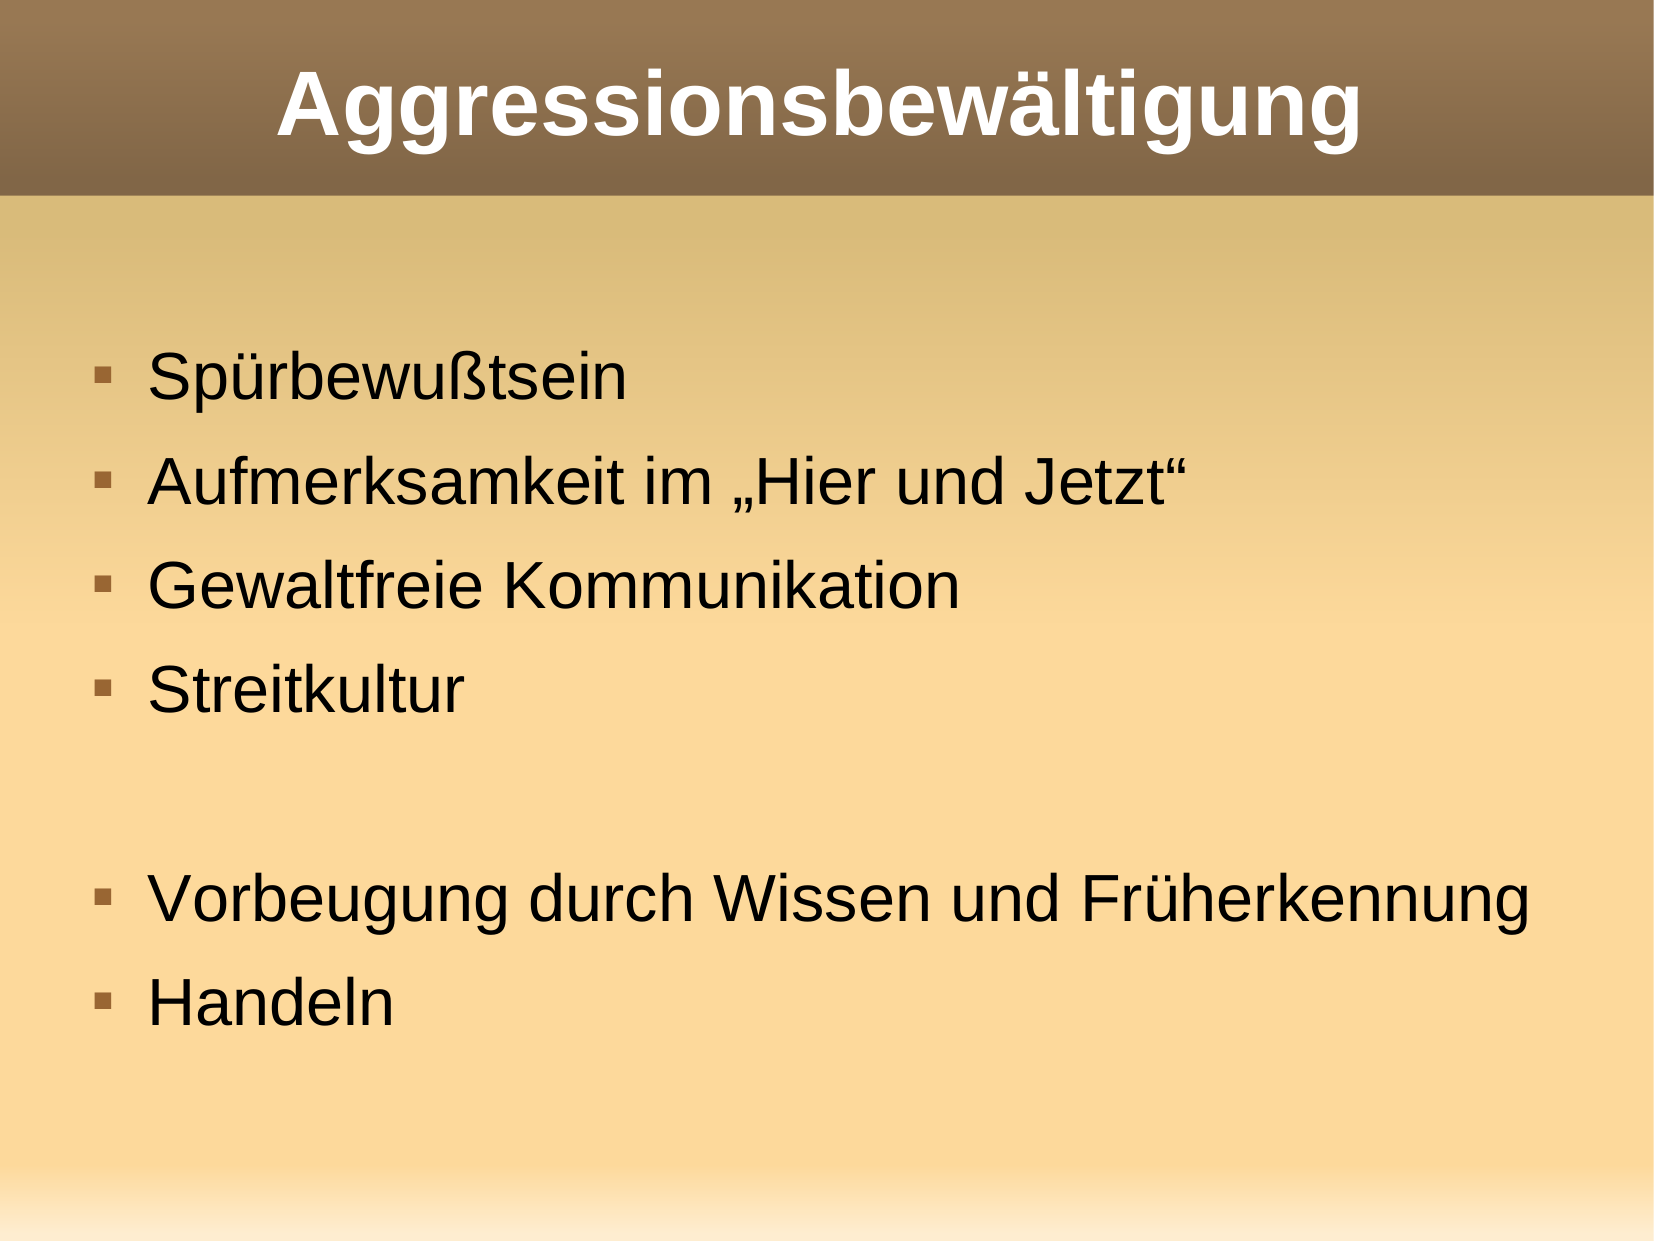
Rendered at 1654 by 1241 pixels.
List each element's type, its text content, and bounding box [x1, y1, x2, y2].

picture [0, 0, 1654, 1241]
title Aggressionsbewältigung [76, 0, 1565, 208]
list Spürbewußtsein Aufmerksamkeit im „Hier und Jetzt“ Gewaltfreie Kommunikation Streitkultur Vorbeugung durch Wissen und Früherkennung Handeln [76, 339, 1565, 1241]
